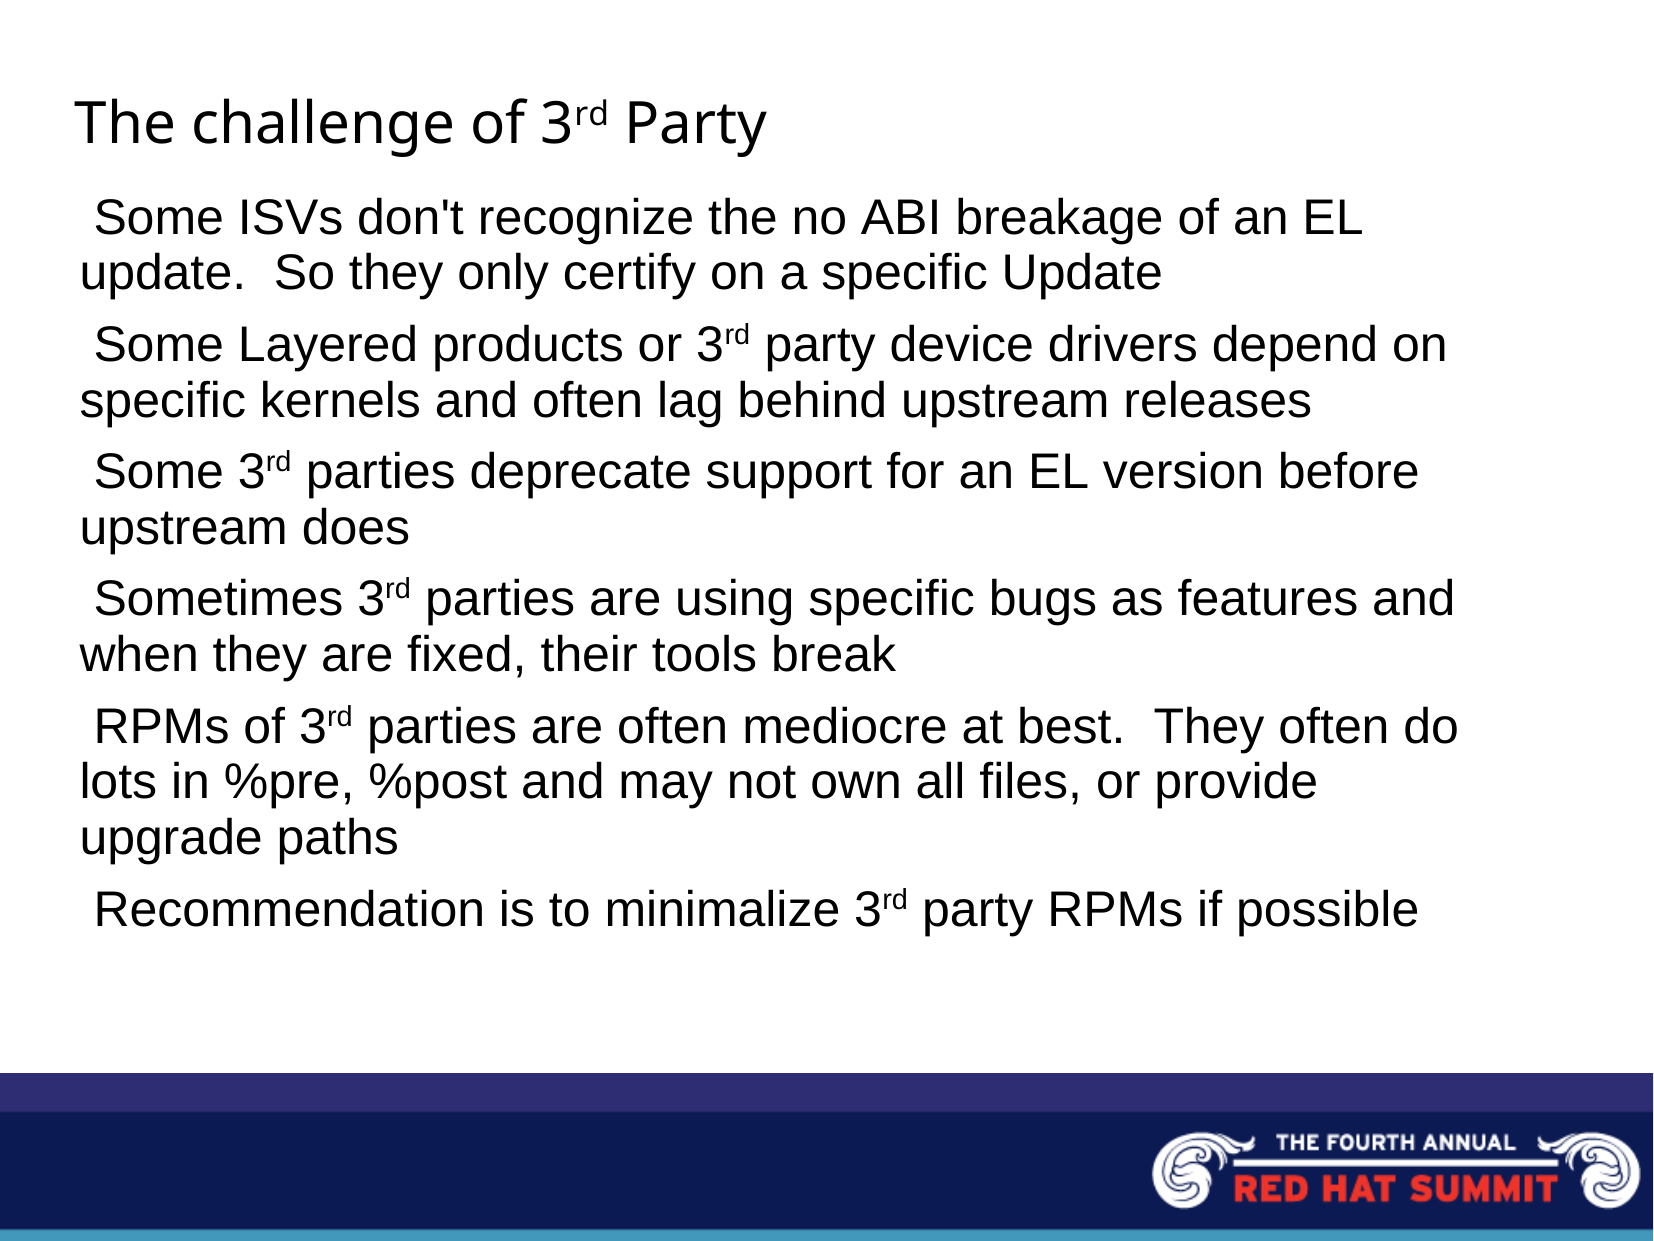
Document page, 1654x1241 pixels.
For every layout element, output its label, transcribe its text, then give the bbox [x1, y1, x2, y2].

title The challenge of 3rd Party [74, 62, 1506, 181]
picture [0, 1073, 1654, 1241]
list Some ISVs don't recognize the no ABI breakage of an EL update. So they only certify on a specific Update Some Layered products or 3rd party device drivers depend on specific kernels and often lag behind upstream releases Some 3rd parties deprecate support for an EL version before upstream does Sometimes 3rd parties are using specific bugs as features and when they are fixed, their tools break RPMs of 3rd parties are often mediocre at best. They often do lots in %pre, %post and may not own all files, or provide upgrade paths Recommendation is to minimalize 3rd party RPMs if possible [79, 188, 1503, 1098]
